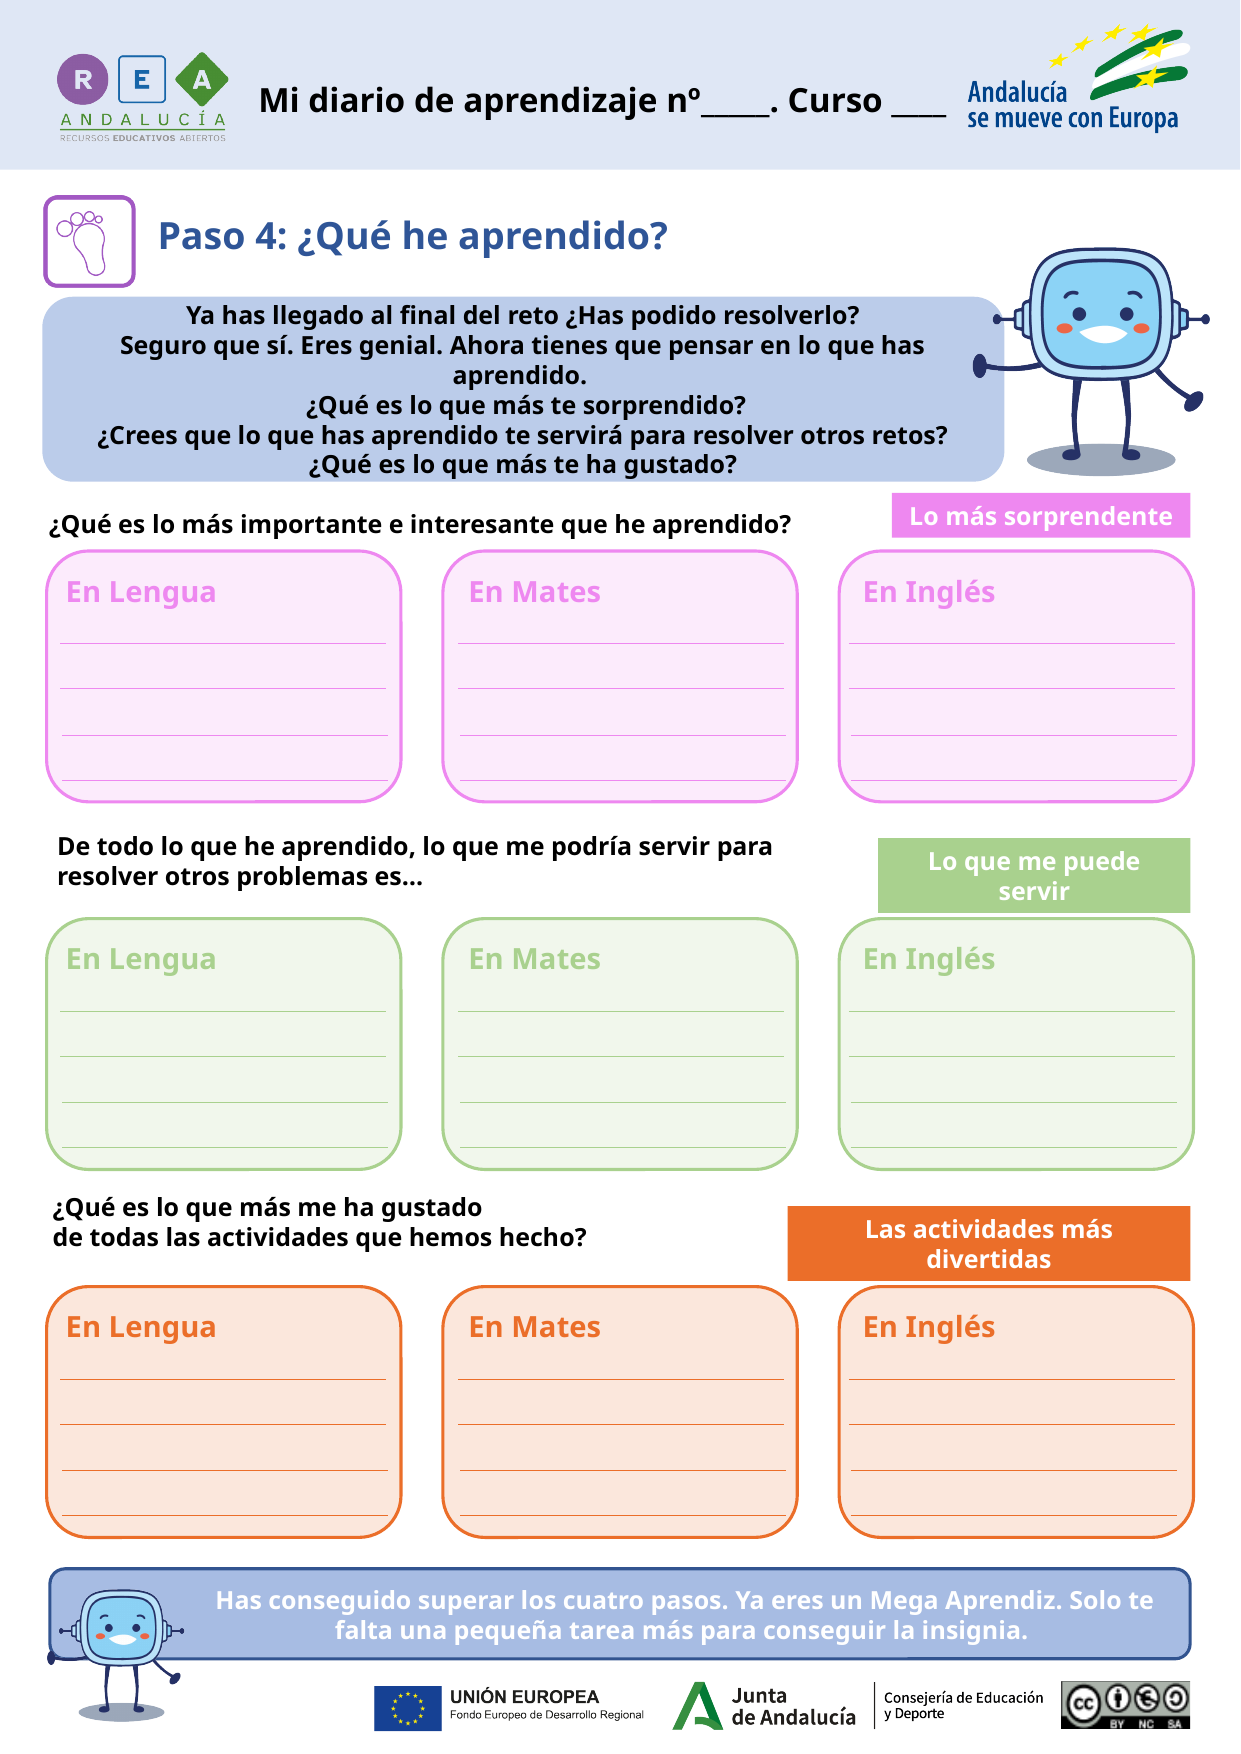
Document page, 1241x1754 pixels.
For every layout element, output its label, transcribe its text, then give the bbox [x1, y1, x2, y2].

text_box Lo más sorprendente [891, 492, 1191, 538]
text_box ¿Qué es lo que más me ha gustado de todas las actividades que hemos hecho? [38, 1183, 603, 1259]
text_box En Inglés [847, 1301, 1011, 1352]
text_box En Mates [453, 1301, 617, 1352]
text_box [442, 550, 798, 802]
text_box En Lengua [50, 933, 233, 984]
text_box Mi diario de aprendizaje nº_____. Curso ____ [243, 71, 961, 127]
text_box Las actividades más divertidas [787, 1206, 1191, 1281]
picture [952, 209, 1241, 504]
picture [961, 21, 1197, 139]
text_box [46, 550, 401, 802]
text_box [46, 1286, 401, 1538]
text_box [46, 918, 401, 1170]
text_box En Mates [453, 933, 617, 984]
text_box [0, 0, 1241, 170]
text_box [839, 918, 1194, 1170]
picture [43, 195, 136, 288]
text_box [442, 1286, 798, 1538]
text_box En Mates [453, 565, 617, 616]
picture [35, 1567, 206, 1738]
text_box De todo lo que he aprendido, lo que me podría servir para resolver otros problemas es… [42, 823, 819, 898]
text_box [839, 1286, 1194, 1538]
picture [43, 47, 242, 146]
text_box ¿Qué es lo más importante e interesante que he aprendido? [34, 501, 808, 547]
text_box Paso 4: ¿Qué he aprendido? [142, 204, 684, 265]
text_box En Inglés [847, 565, 1011, 616]
text_box En Lengua [50, 1301, 233, 1352]
text_box [442, 918, 798, 1170]
text_box Has conseguido superar los cuatro pasos. Ya eres un Mega Aprendiz. Solo te falta una pequeña tarea más para conseguir la insignia. [189, 1576, 1182, 1662]
text_box Lo que me puede servir [878, 838, 1191, 913]
picture [353, 1656, 1191, 1745]
text_box [206, 1568, 1191, 1658]
text_box [839, 550, 1194, 802]
text_box Ya has llegado al final del reto ¿Has podido resolverlo? Seguro que sí. Eres genial. Ahora tienes que pensar en lo que has aprendido. ¿Qué es lo que más te sorprendido? ¿Crees que lo que has aprendido te servirá para resolver otros retos? ¿Qué es lo que más te ha gustado? [42, 296, 952, 482]
text_box En Inglés [847, 933, 1011, 984]
